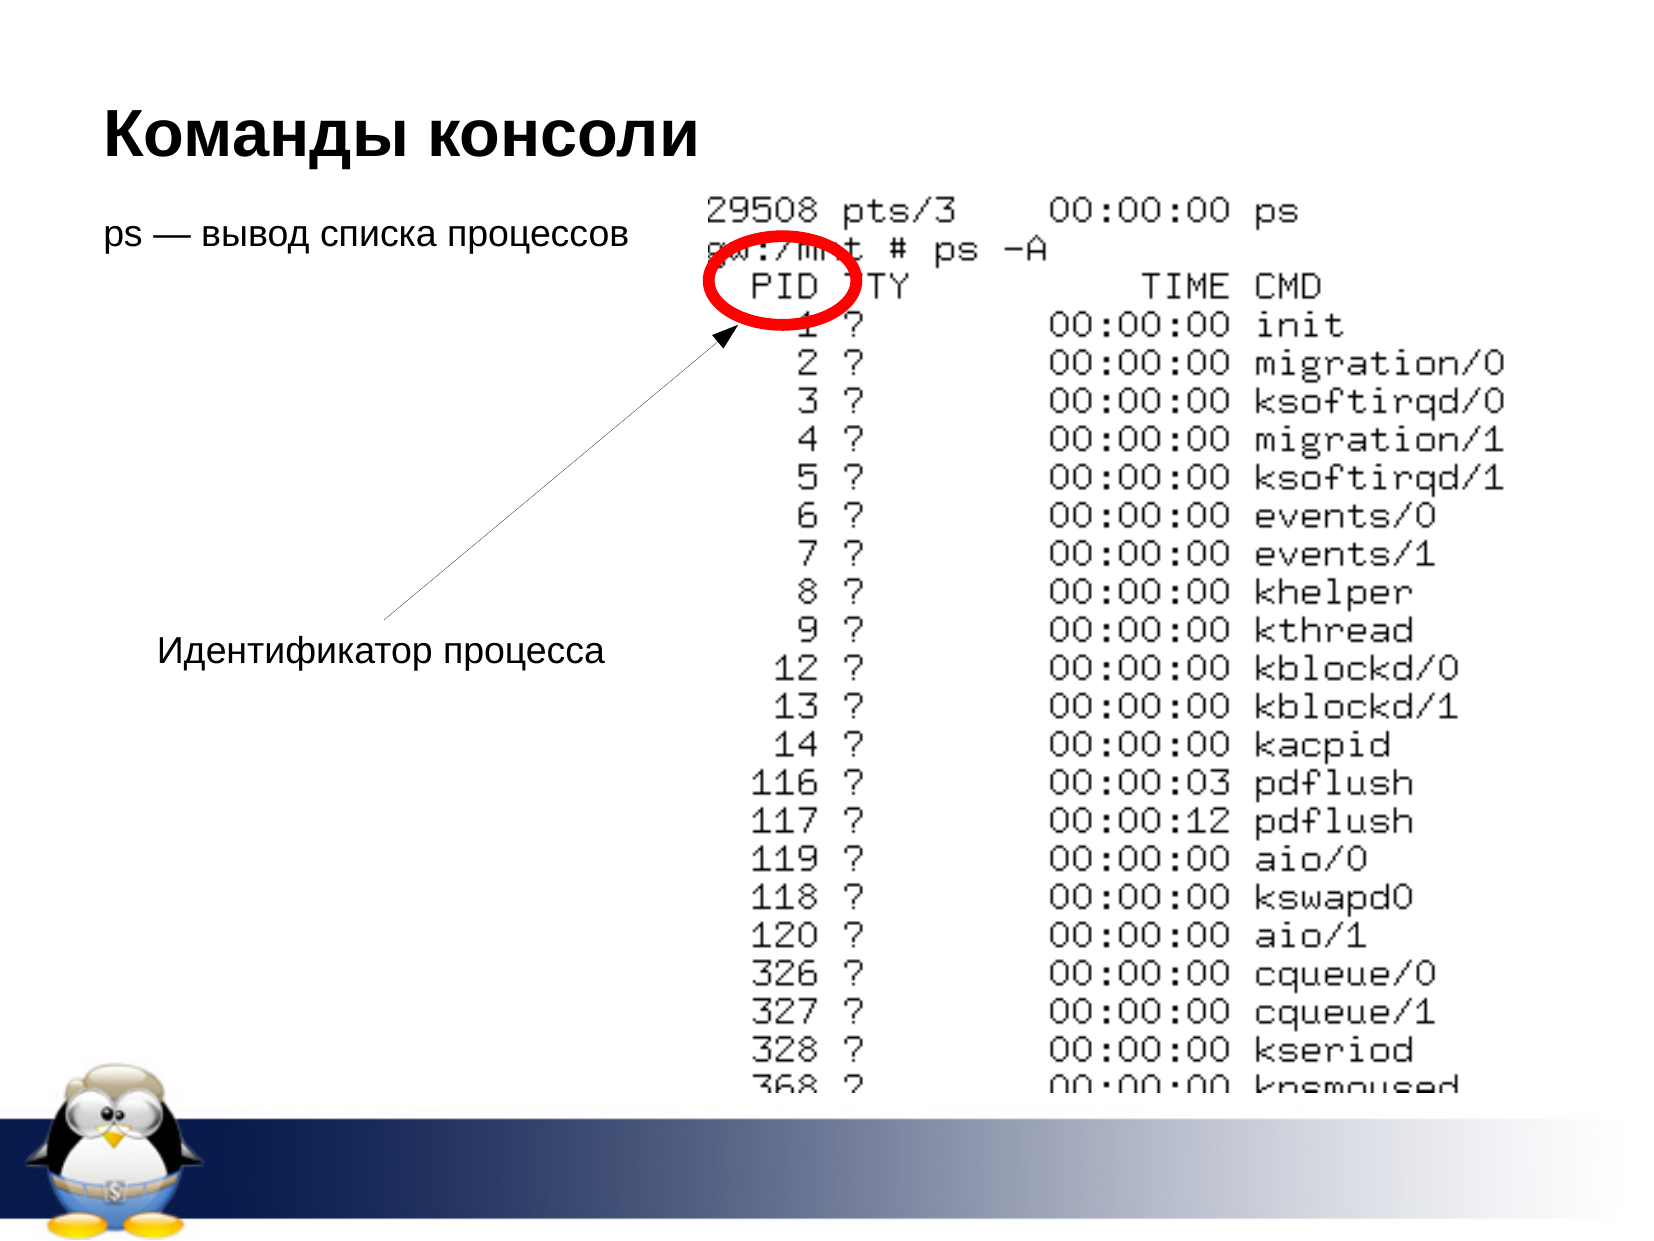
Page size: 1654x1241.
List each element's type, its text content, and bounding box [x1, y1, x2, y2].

text_box Команды консоли ps — вывод списка процессов [88, 88, 716, 263]
picture [715, 243, 850, 318]
picture [0, 195, 1654, 1241]
text_box Идентификатор процесса [142, 622, 621, 680]
